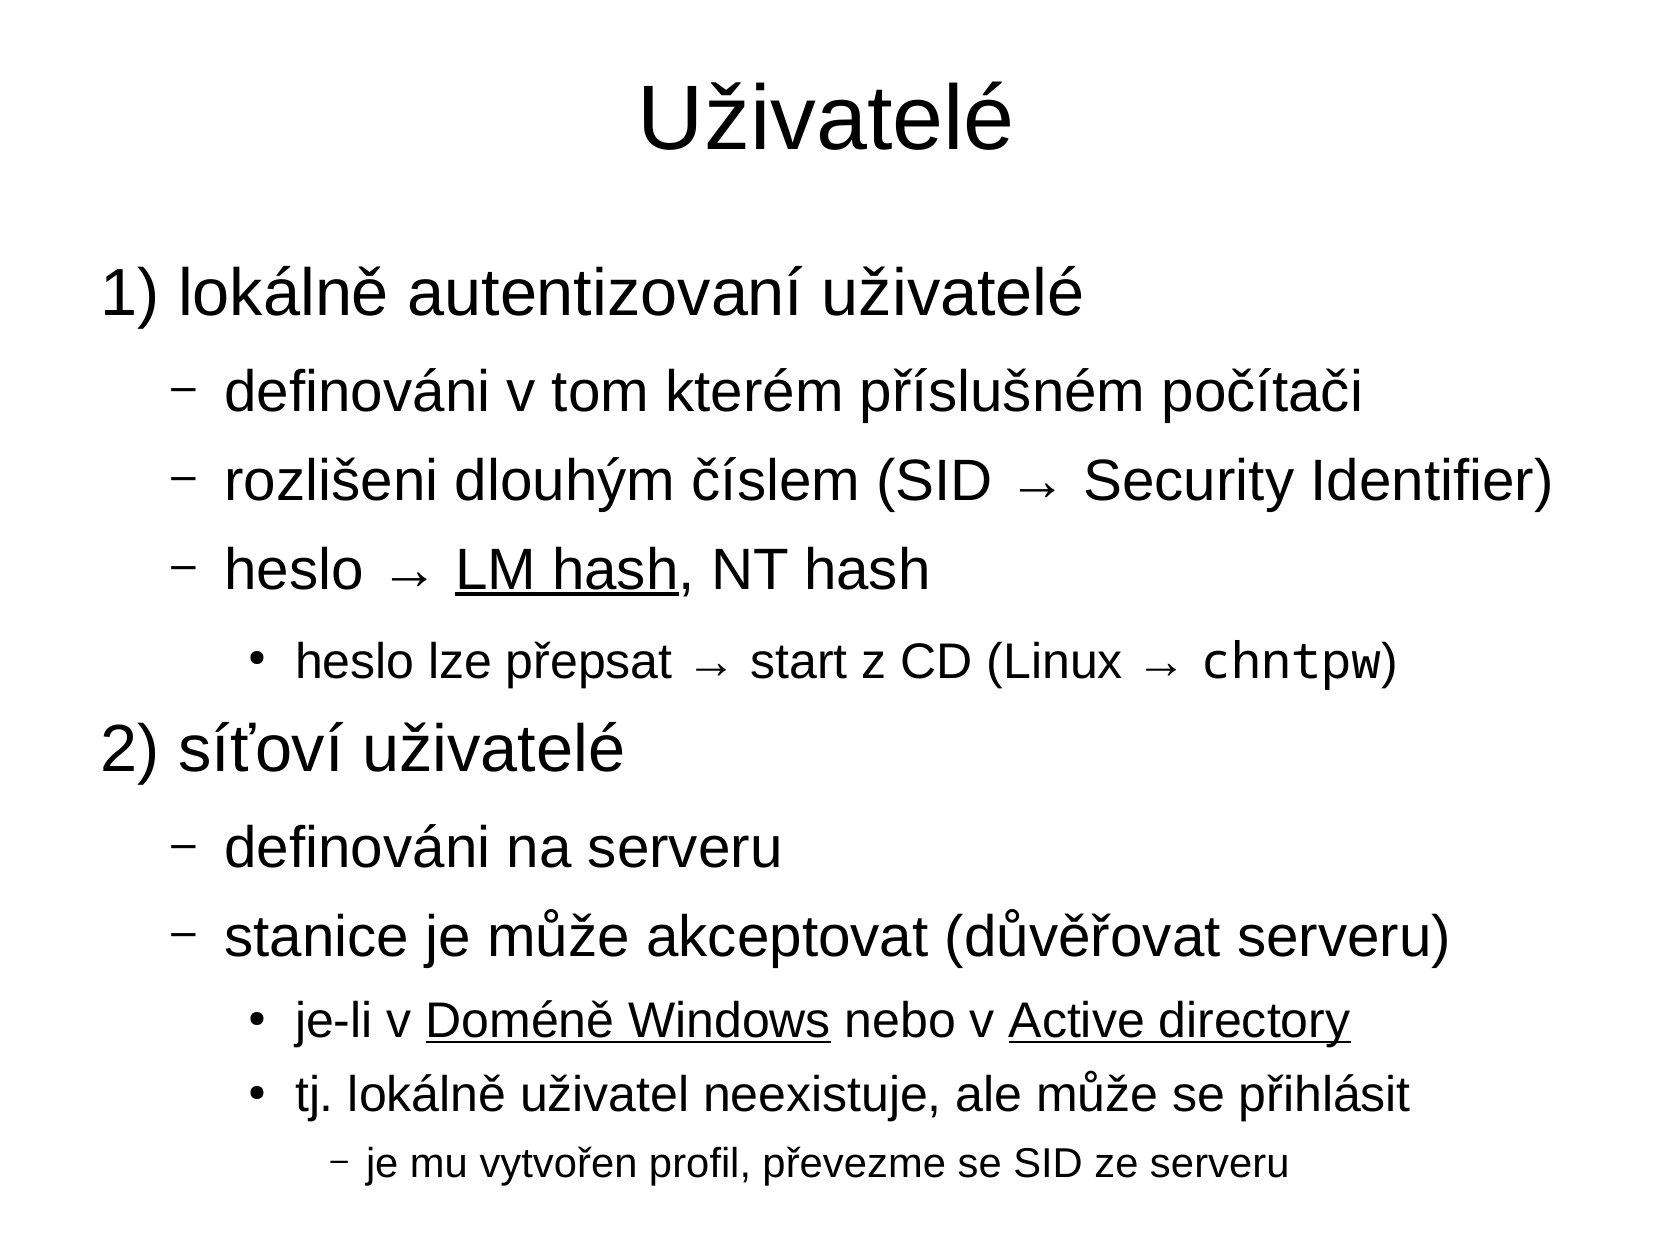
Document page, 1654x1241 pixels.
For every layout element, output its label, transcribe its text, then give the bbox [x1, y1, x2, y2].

list lokálně autentizovaní uživatelé definováni v tom kterém příslušném počítači rozlišeni dlouhým číslem (SID → Security Identifier) heslo → LM hash, NT hash heslo lze přepsat → start z CD (Linux → chntpw) síťoví uživatelé definováni na serveru stanice je může akceptovat (důvěřovat serveru) je-li v Doméně Windows nebo v Active directory tj. lokálně uživatel neexistuje, ale může se přihlásit je mu vytvořen profil, převezme se SID ze serveru [82, 254, 1571, 1205]
title Uživatelé [82, 13, 1571, 222]
